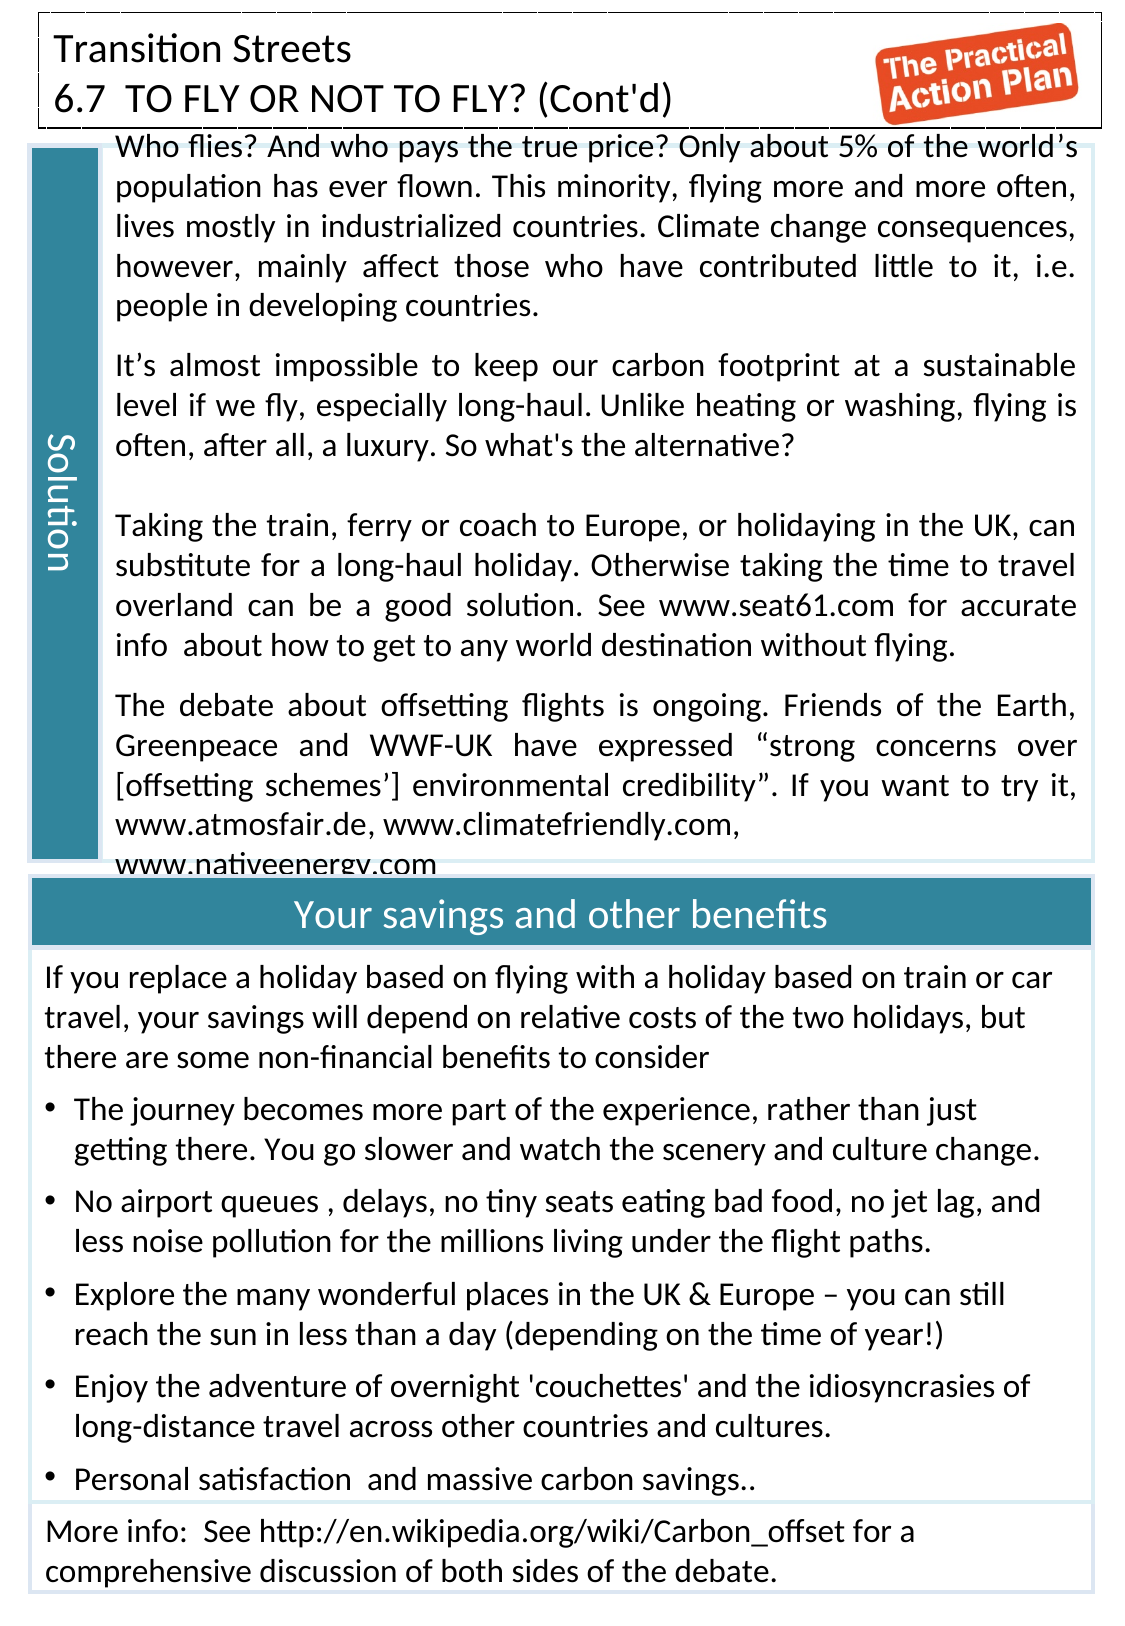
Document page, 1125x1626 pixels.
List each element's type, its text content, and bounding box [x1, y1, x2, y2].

text_box Solution [29, 145, 101, 861]
text_box More info: See http://en.wikipedia.org/wiki/Carbon_offset for a comprehensive discussion of both sides of the debate. [30, 1502, 1093, 1593]
text_box Transition Streets 6.7 TO FLY OR NOT TO FLY? (Cont'd) [38, 12, 1102, 129]
text_box If you replace a holiday based on flying with a holiday based on train or car travel, your savings will depend on relative costs of the two holidays, but there are some non-financial benefits to consider The journey becomes more part of the experience, rather than just getting there. You go slower and watch the scenery and culture change. No airport queues , delays, no tiny seats eating bad food, no jet lag, and less noise pollution for the millions living under the flight paths. Explore the many wonderful places in the UK & Europe – you can still reach the sun in less than a day (depending on the time of year!) Enjoy the adventure of overnight 'couchettes' and the idiosyncrasies of long-distance travel across other countries and cultures. Personal satisfaction and massive carbon savings.. [29, 948, 1093, 1502]
text_box Your savings and other benefits [29, 876, 1093, 948]
text_box Who flies? And who pays the true price? Only about 5% of the world’s population has ever flown. This minority, flying more and more often, lives mostly in industrialized countries. Climate change consequences, however, mainly affect those who have contributed little to it, i.e. people in developing countries. It’s almost impossible to keep our carbon footprint at a sustainable level if we fly, especially long-haul. Unlike heating or washing, flying is often, after all, a luxury. So what's the alternative? Taking the train, ferry or coach to Europe, or holidaying in the UK, can substitute for a long-haul holiday. Otherwise taking the time to travel overland can be a good solution. See www.seat61.com for accurate info about how to get to any world destination without flying. The debate about offsetting flights is ongoing. Friends of the Earth, Greenpeace and WWF-UK have expressed “strong concerns over [offsetting schemes’] environmental credibility”. If you want to try it, www.atmosfair.de, www.climatefriendly.com, www.nativeenergy.com [101, 145, 1093, 861]
